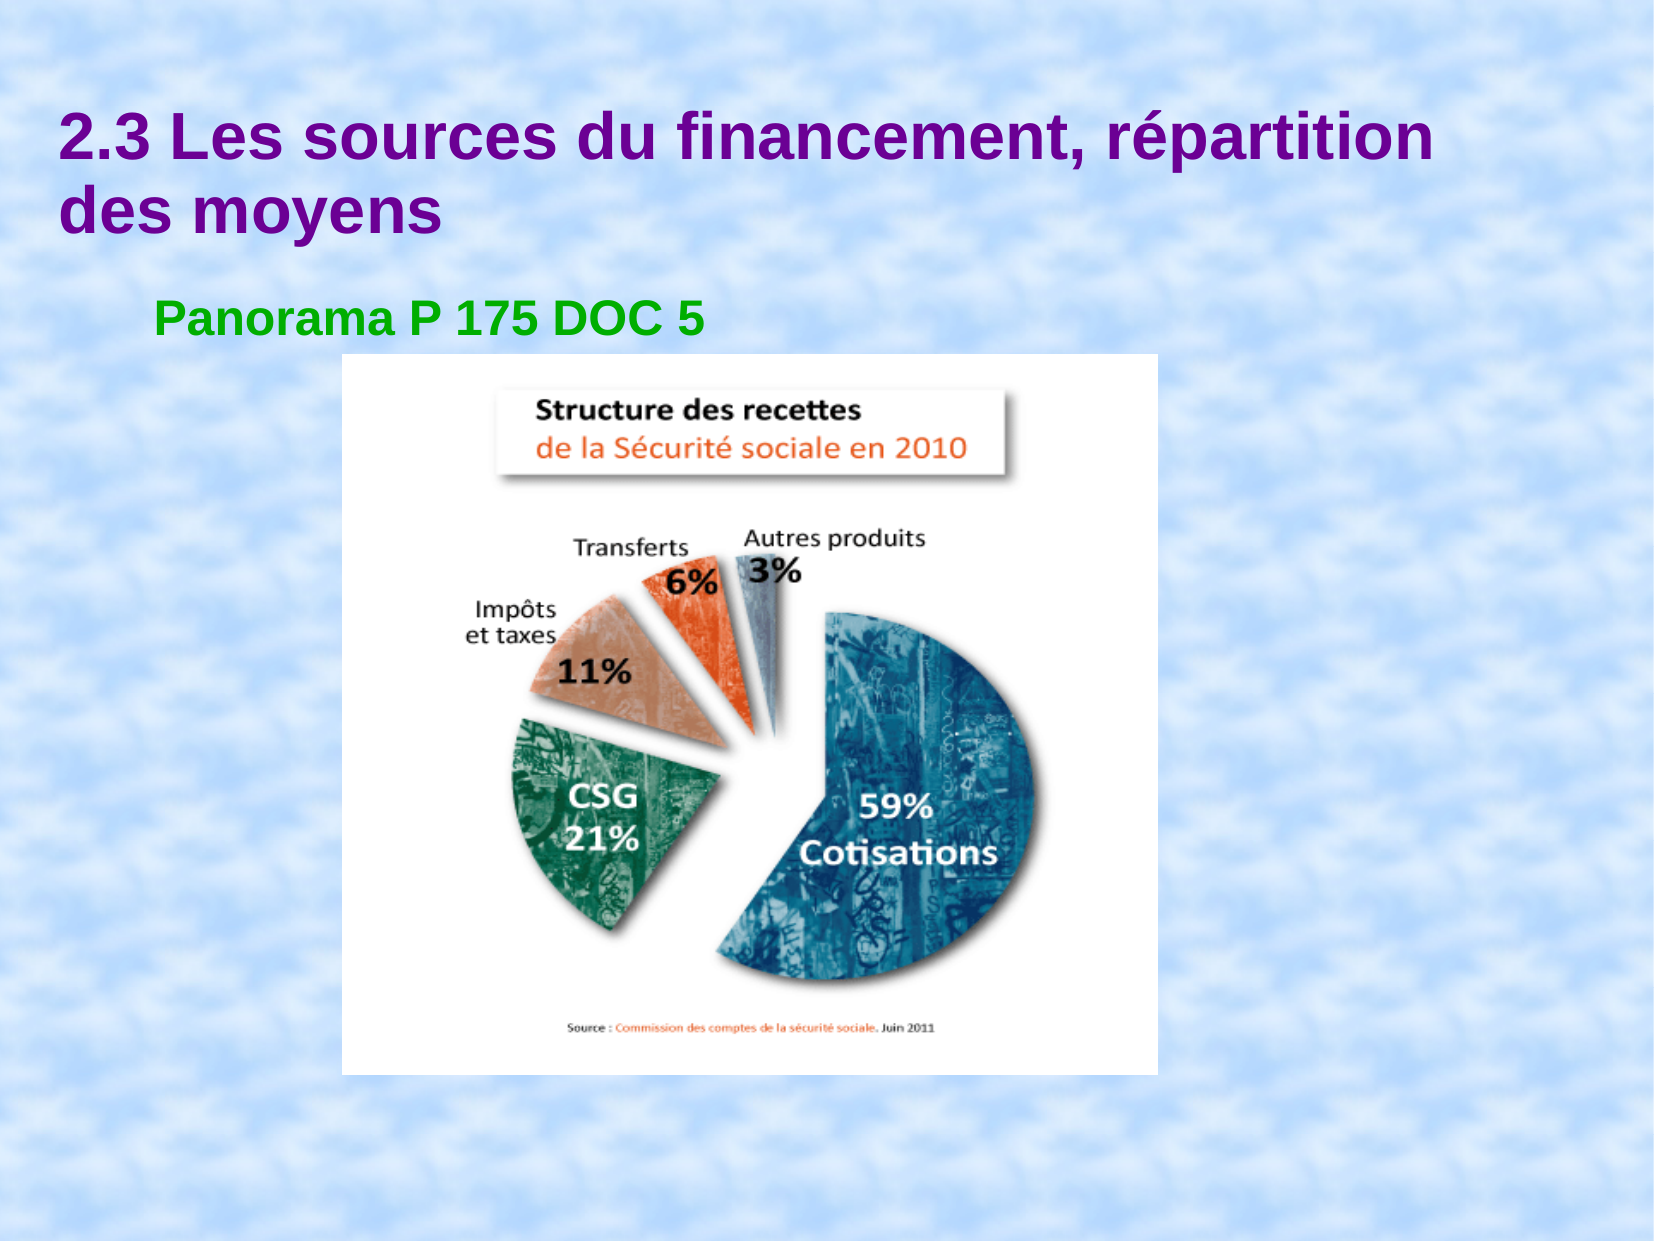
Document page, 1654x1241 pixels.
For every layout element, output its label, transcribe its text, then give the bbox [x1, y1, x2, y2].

picture [0, 0, 1654, 1241]
list Panorama P 175 DOC 5 [82, 290, 1538, 1010]
title 2.3 Les sources du financement, répartition des moyens [59, 98, 1548, 473]
